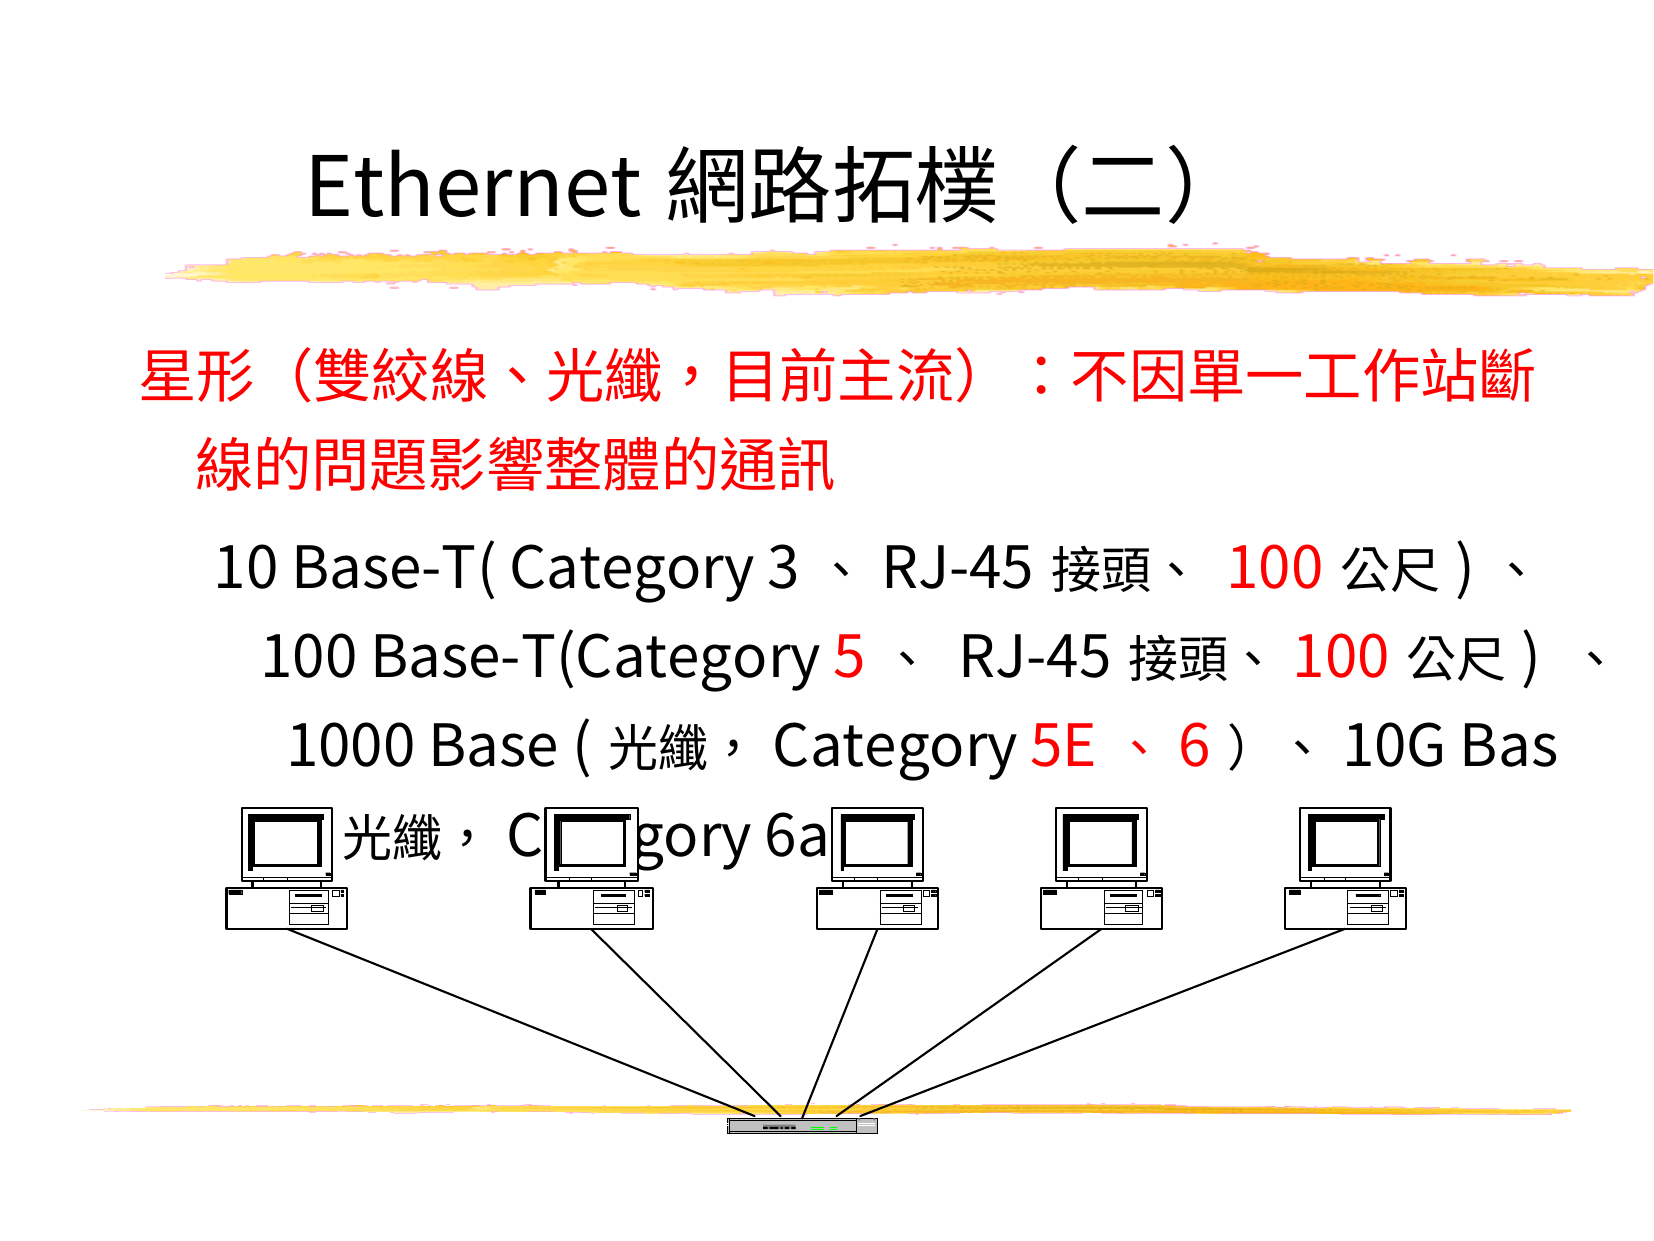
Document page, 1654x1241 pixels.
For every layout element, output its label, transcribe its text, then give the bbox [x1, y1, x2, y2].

title Ethernet網路拓樸（二） [73, 25, 1479, 249]
picture [165, 237, 1654, 308]
chart [168, 799, 1464, 1194]
list 星形（雙絞線、光纖，目前主流）：不因單一工作站斷線的問題影響整體的通訊 10 Base-T( Category 3、RJ-45接頭、 100公尺)、100 Base-T(Category 5、 RJ-45接頭、100公尺) 、 1000 Base (光纖，Category 5E、6）、10G Base (光纖，Category 6a) [124, 316, 1587, 1077]
picture [82, 1102, 168, 1117]
picture [1464, 1102, 1571, 1117]
